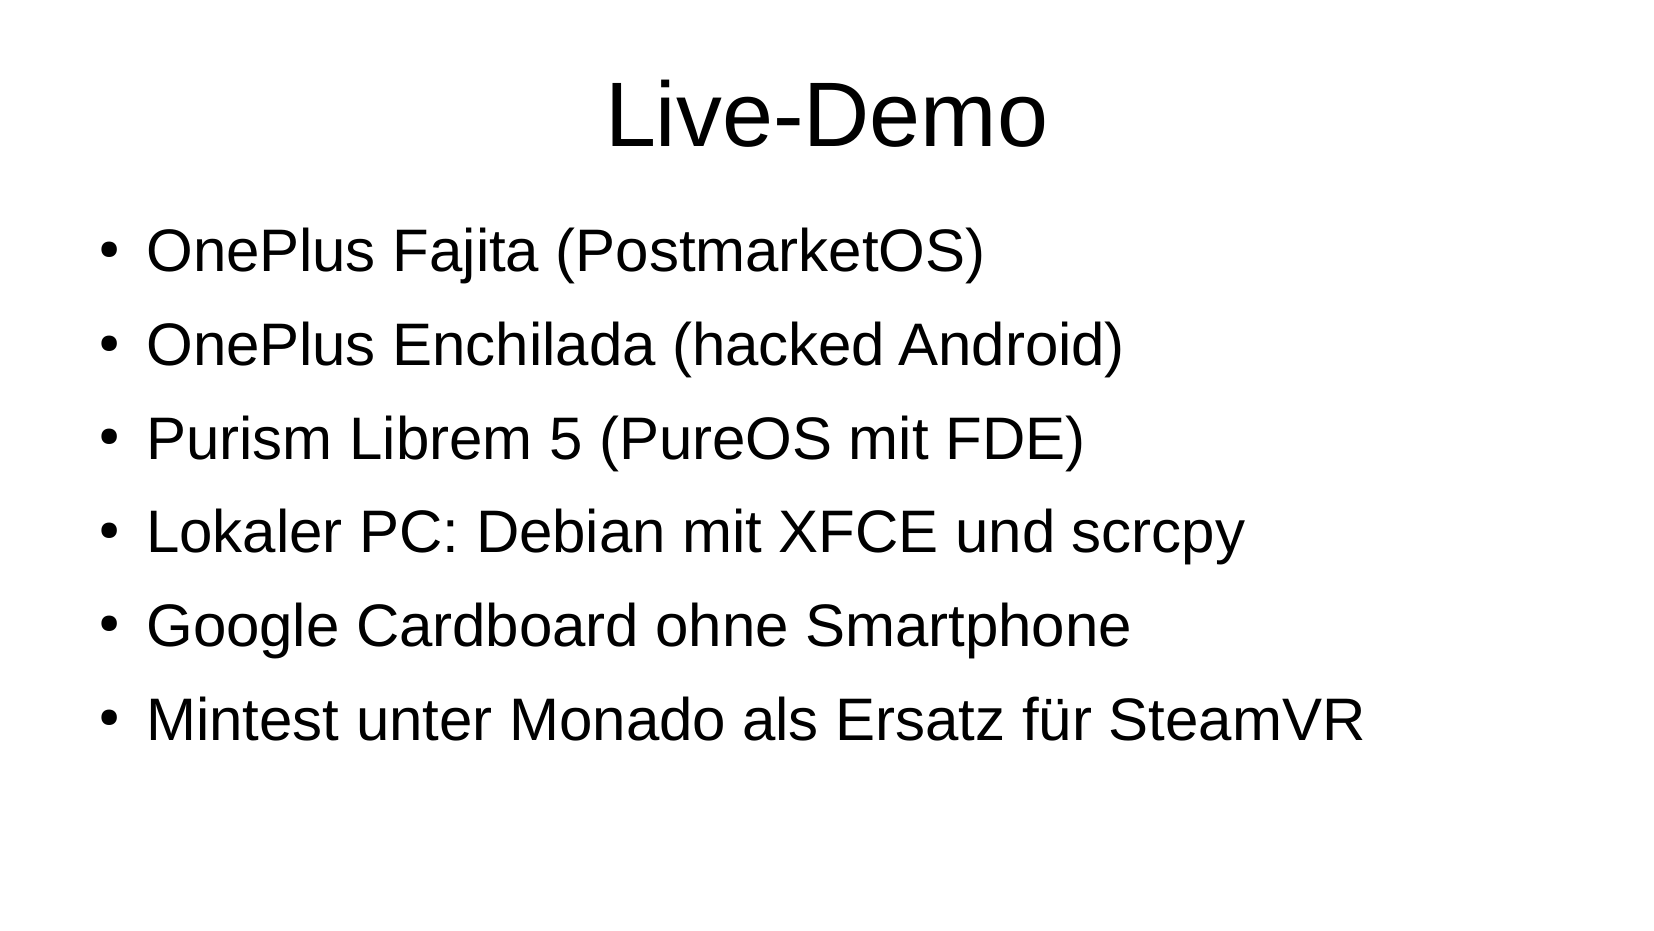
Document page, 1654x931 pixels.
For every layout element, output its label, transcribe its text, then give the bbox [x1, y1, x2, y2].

title Live-Demo [82, 37, 1571, 193]
list OnePlus Fajita (PostmarketOS) OnePlus Enchilada (hacked Android) Purism Librem 5 (PureOS mit FDE) Lokaler PC: Debian mit XFCE und scrcpy Google Cardboard ohne Smartphone Mintest unter Monado als Ersatz für SteamVR [82, 217, 1571, 758]
